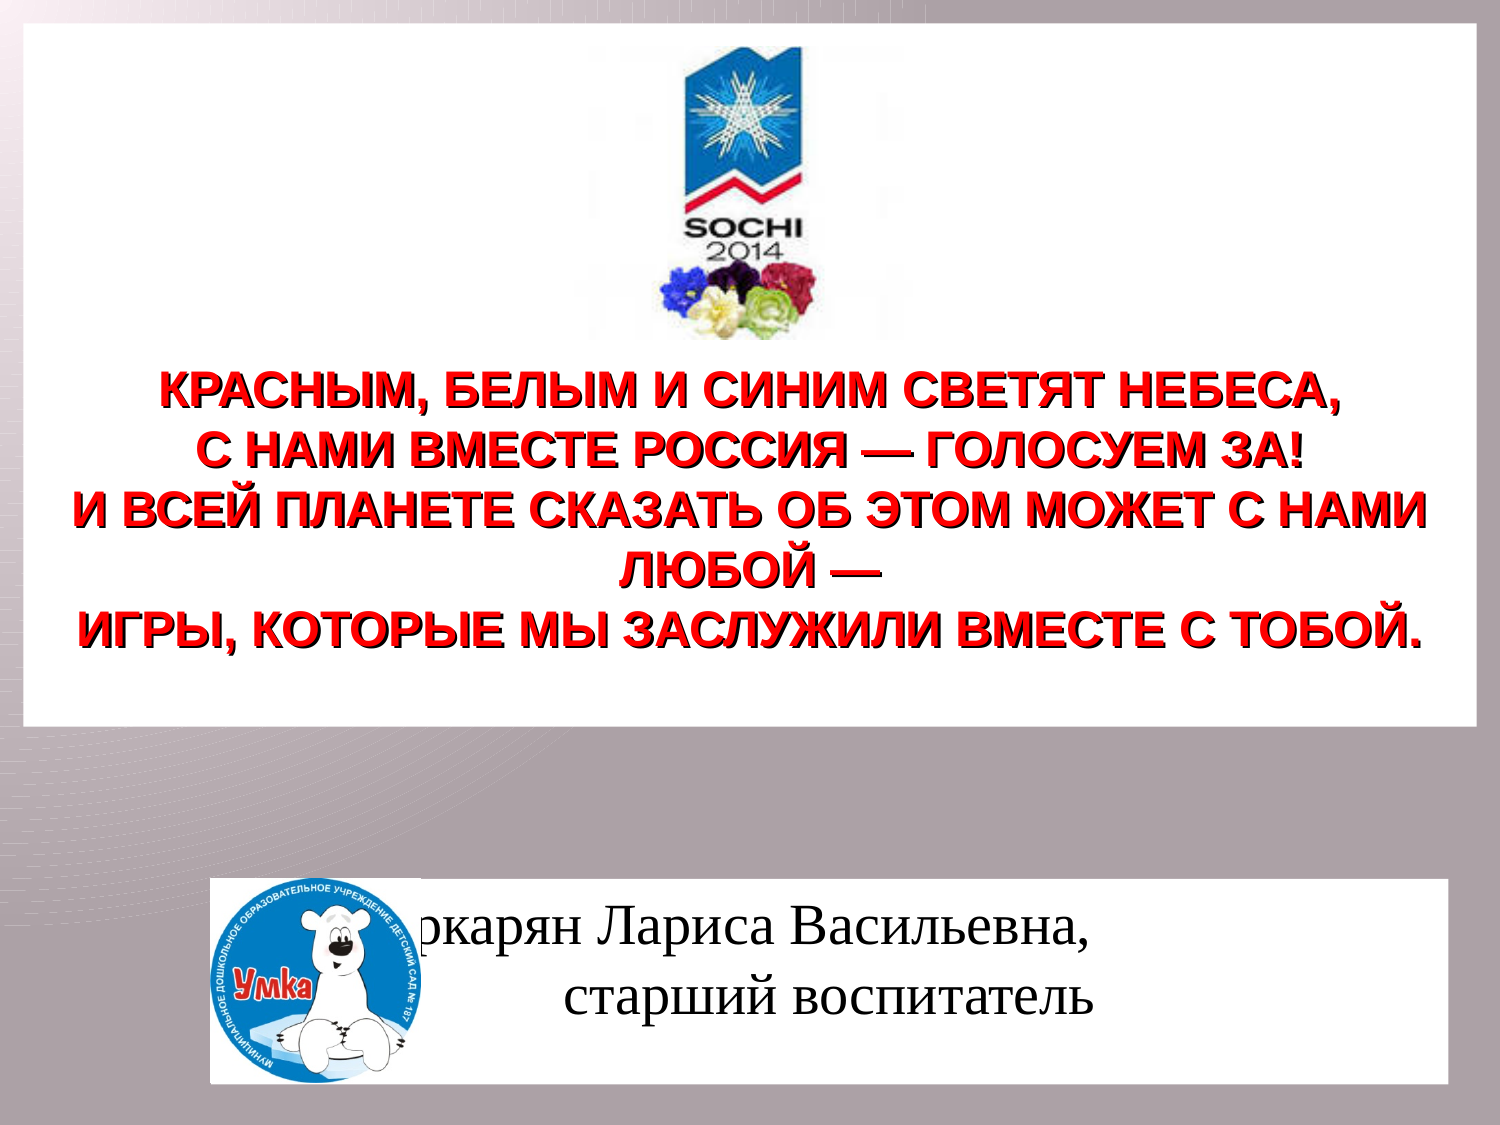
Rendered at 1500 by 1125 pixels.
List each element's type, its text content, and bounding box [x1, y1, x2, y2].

subtitle Маркарян Лариса Васильевна, старший воспитатель [210, 878, 1449, 1085]
title Красным, белым и синим светят небеса, С нами вместе Россия — голосуем за! И всей планете сказать об этом может с нами любой — Игры, которые мы заслужили вместе с тобой. [23, 23, 1477, 727]
picture [210, 878, 421, 1083]
picture [574, 46, 913, 340]
